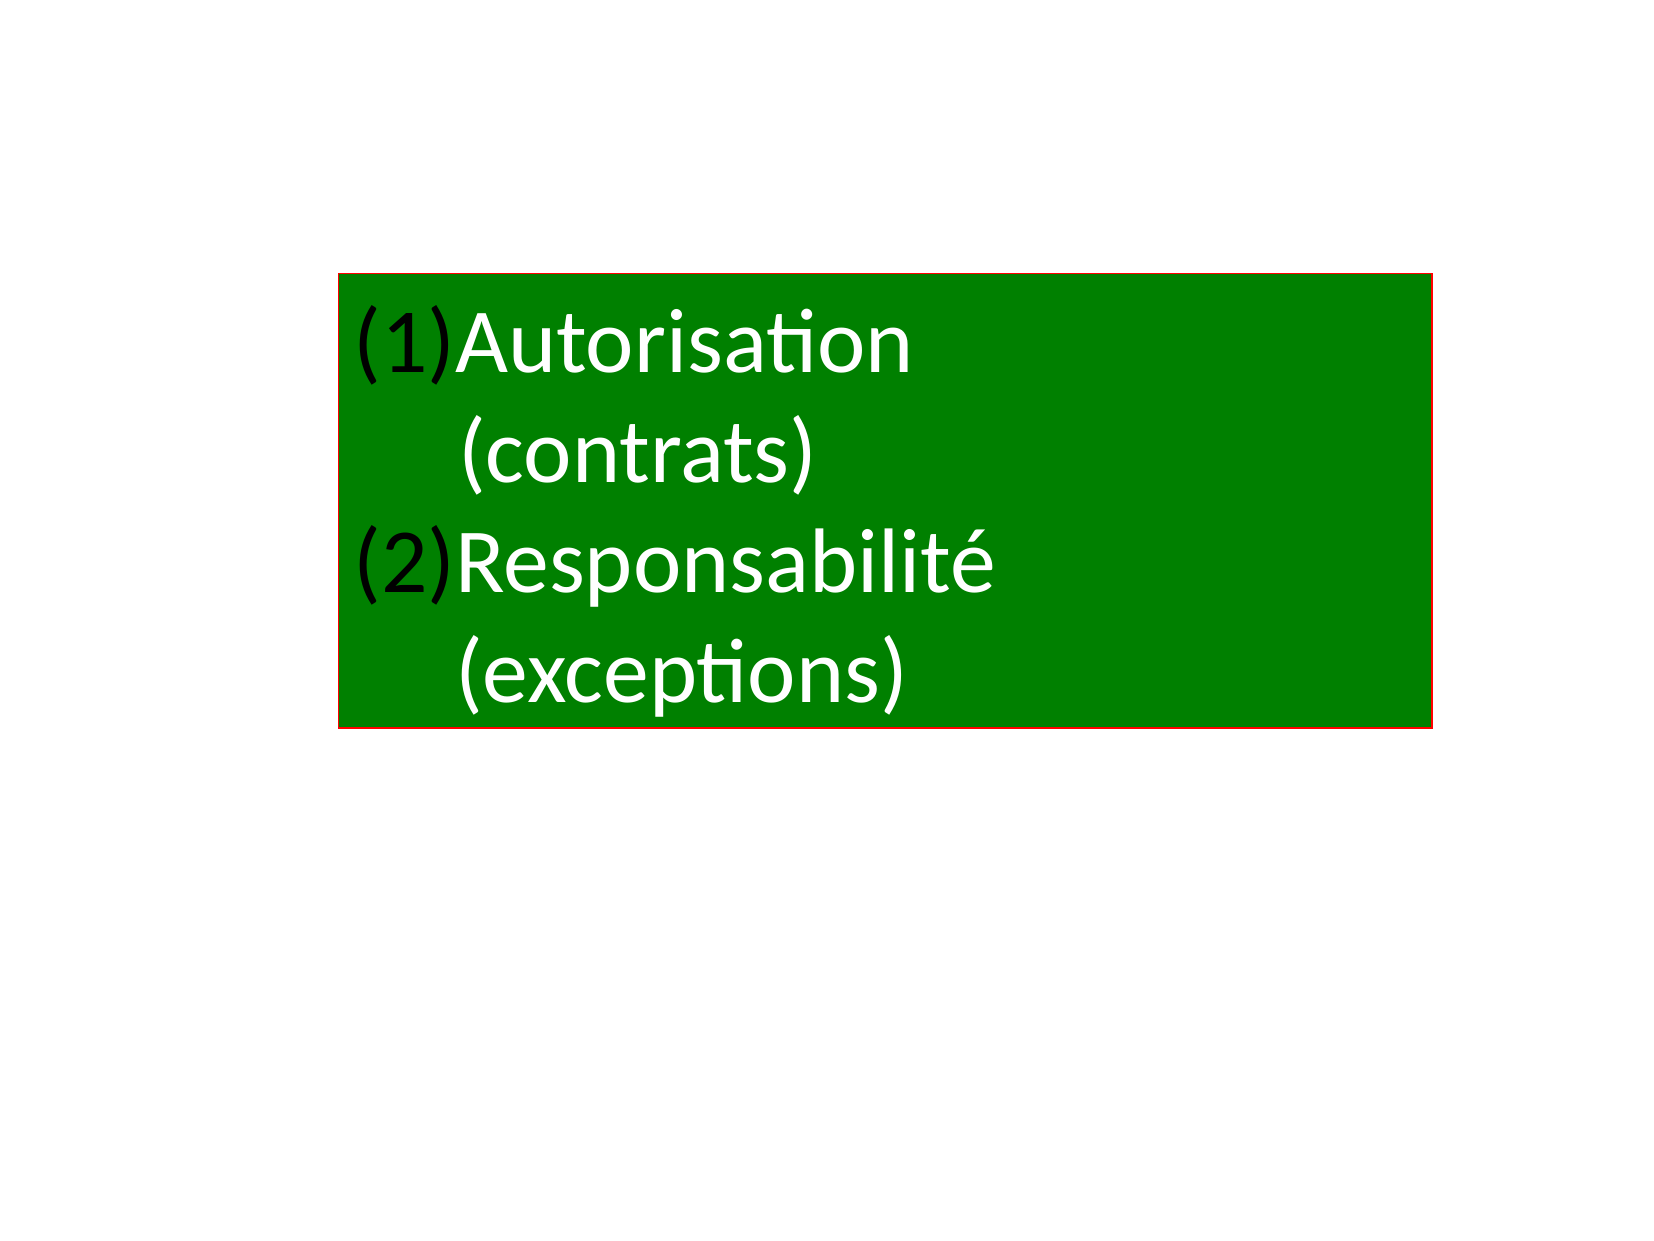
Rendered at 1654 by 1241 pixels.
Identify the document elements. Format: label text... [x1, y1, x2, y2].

text_box Autorisation (contrats) Responsabilité (exceptions) [338, 273, 1433, 728]
